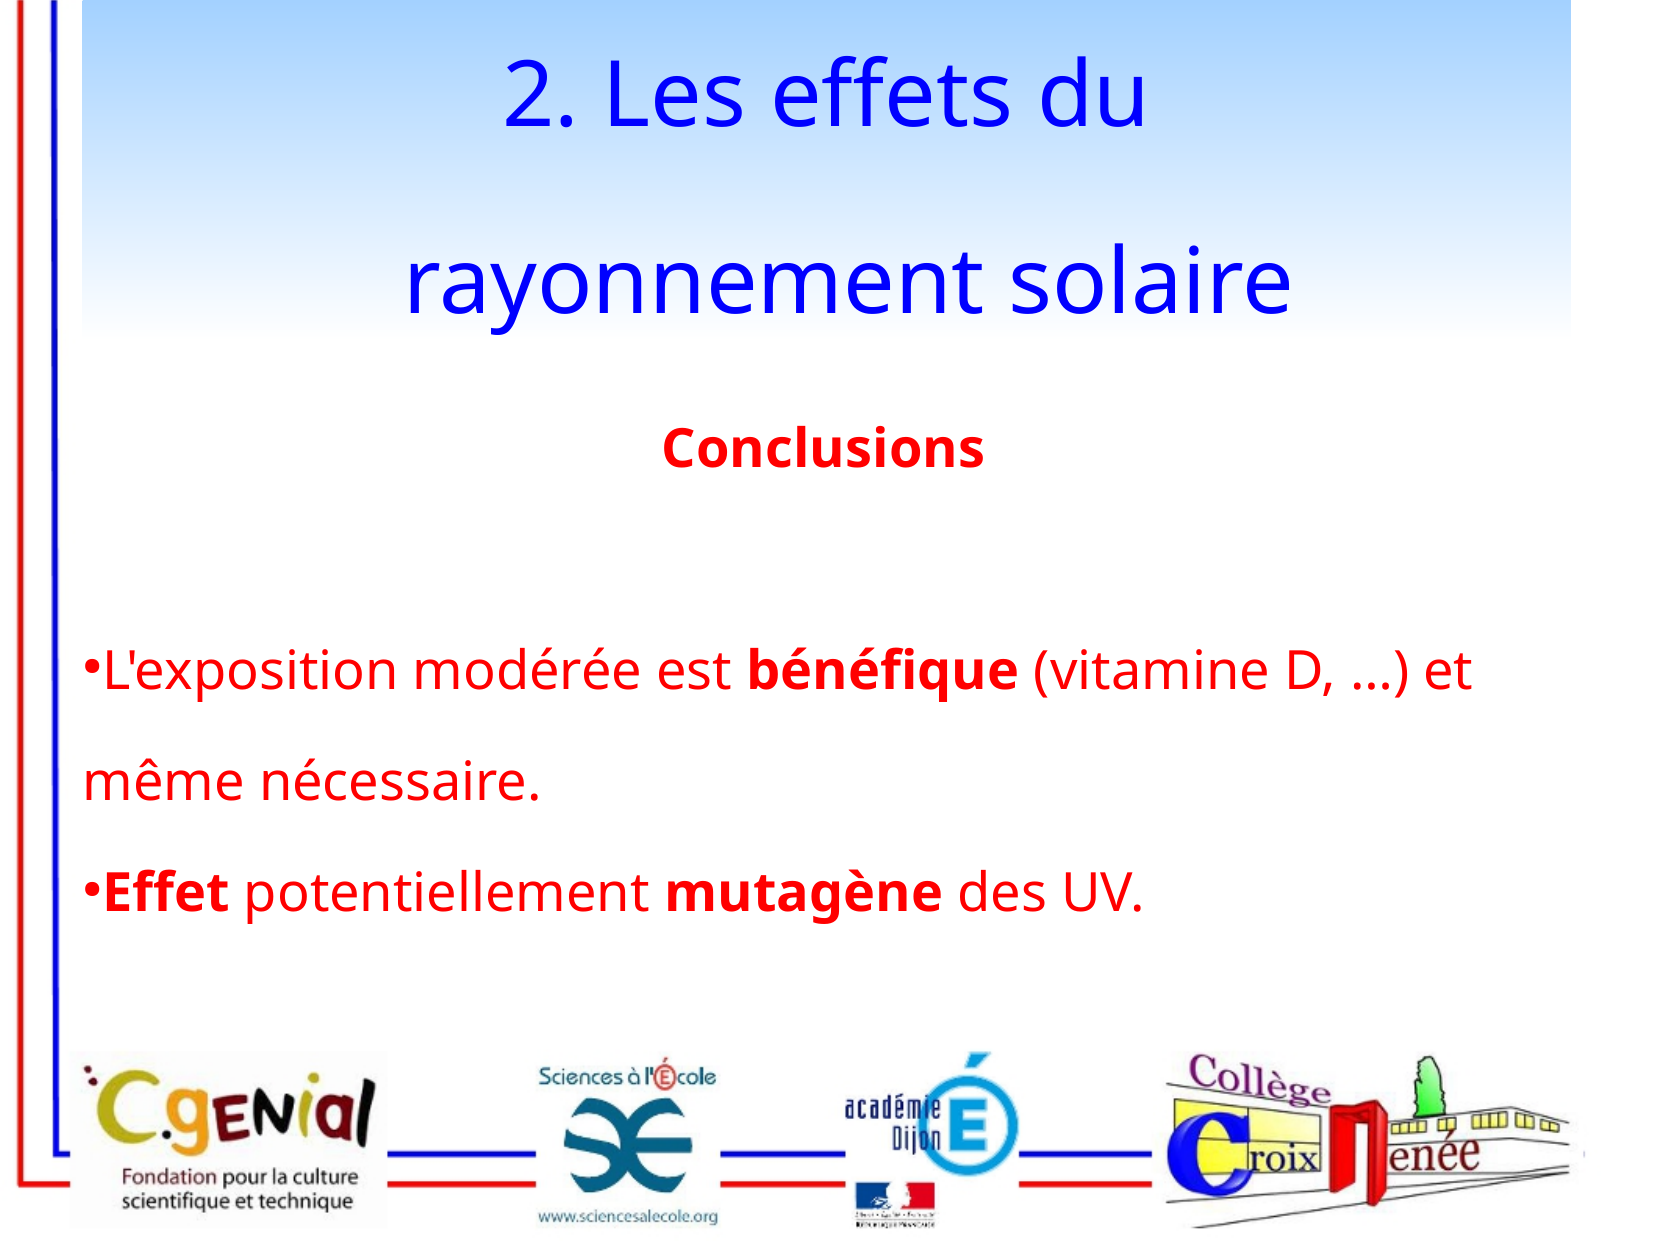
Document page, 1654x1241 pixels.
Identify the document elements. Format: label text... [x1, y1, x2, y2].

title 2. Les effets du rayonnement solaire [82, 13, 1571, 293]
text_box Conclusions L'exposition modérée est bénéfique (vitamine D, …) et même nécessaire. Effet potentiellement mutagène des UV. [82, 290, 1565, 1010]
picture [0, 0, 1654, 1241]
